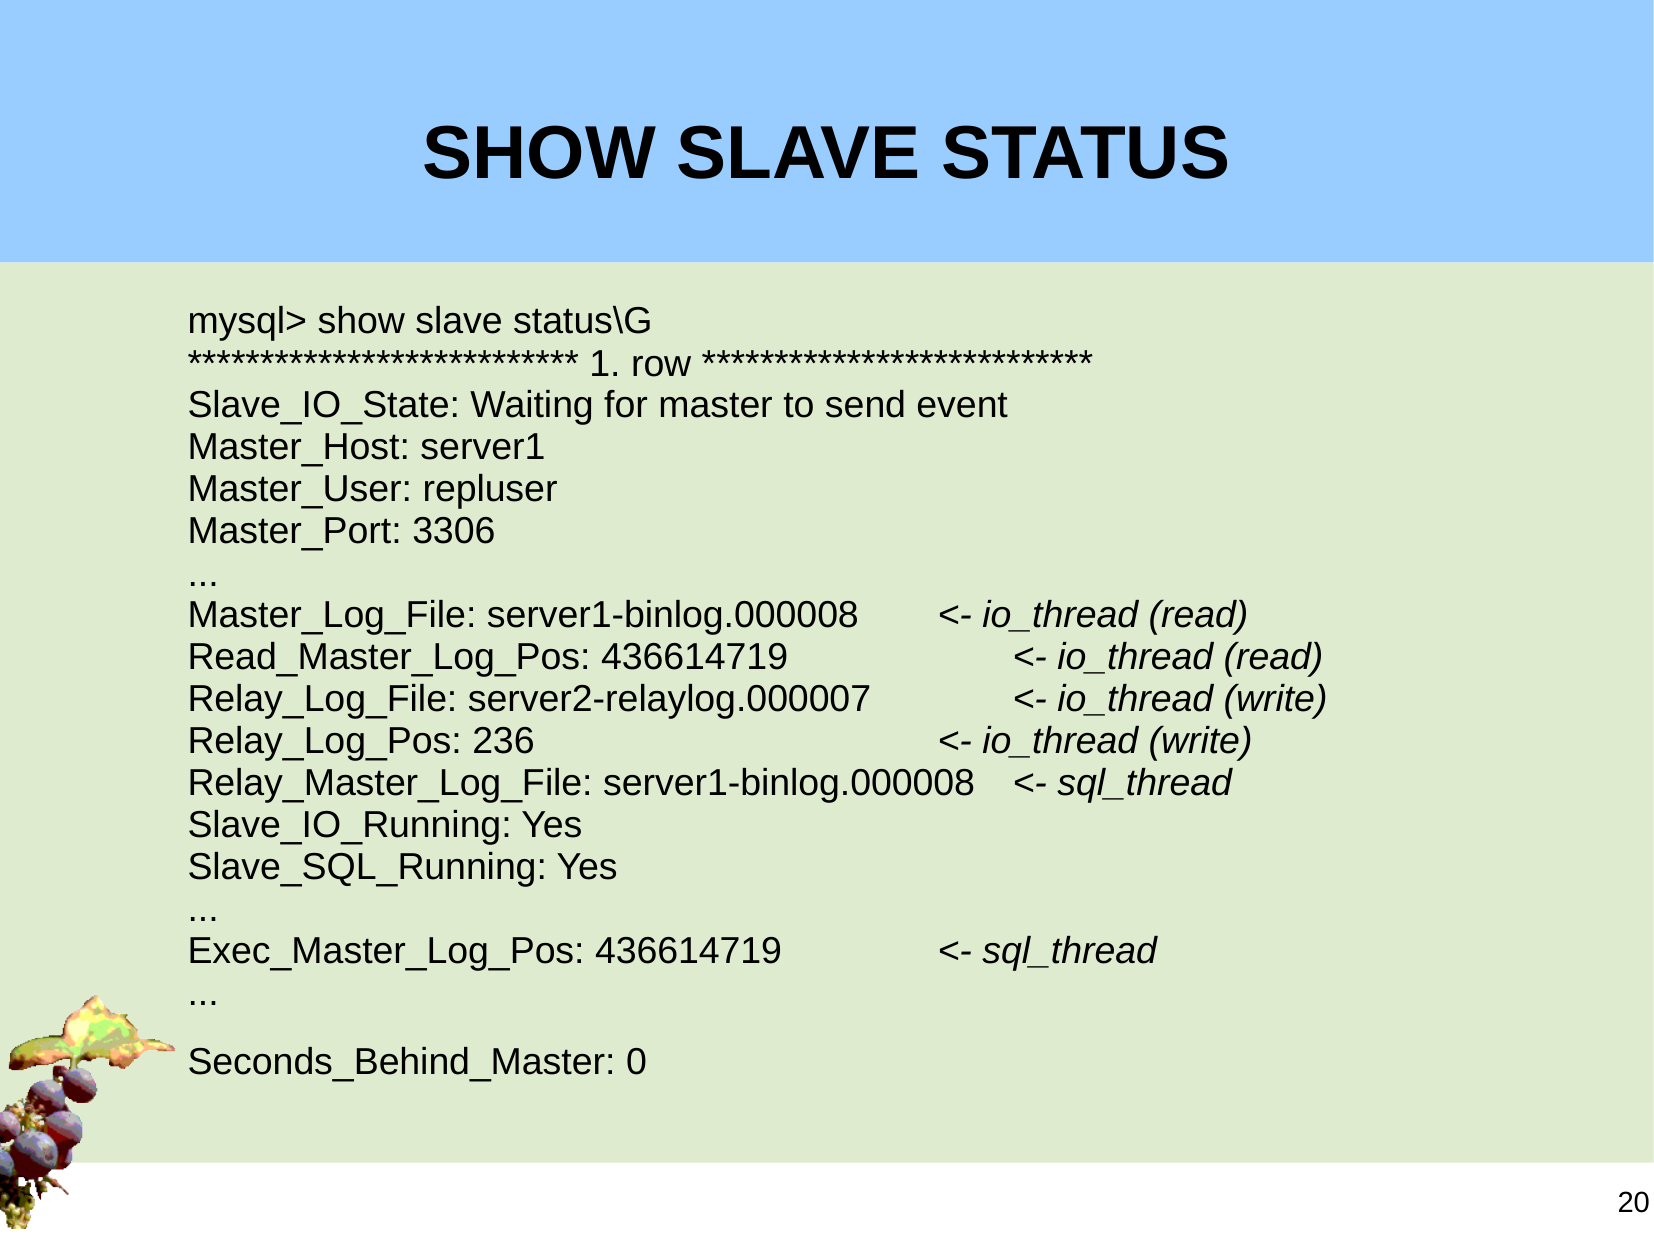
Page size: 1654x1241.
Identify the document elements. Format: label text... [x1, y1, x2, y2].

title SHOW SLAVE STATUS [82, 49, 1571, 257]
list mysql> show slave status\G *************************** 1. row *************************** Slave_IO_State: Waiting for master to send event Master_Host: server1 Master_User: repluser Master_Port: 3306 ... Master_Log_File: server1-binlog.000008 <- io_thread (read) Read_Master_Log_Pos: 436614719 <- io_thread (read) Relay_Log_File: server2-relaylog.000007 <- io_thread (write) Relay_Log_Pos: 236 <- io_thread (write) Relay_Master_Log_File: server1-binlog.000008 <- sql_thread Slave_IO_Running: Yes Slave_SQL_Running: Yes ... Exec_Master_Log_Pos: 436614719 <- sql_thread ... Seconds_Behind_Master: 0 [187, 300, 1571, 1126]
picture [0, 990, 188, 1229]
